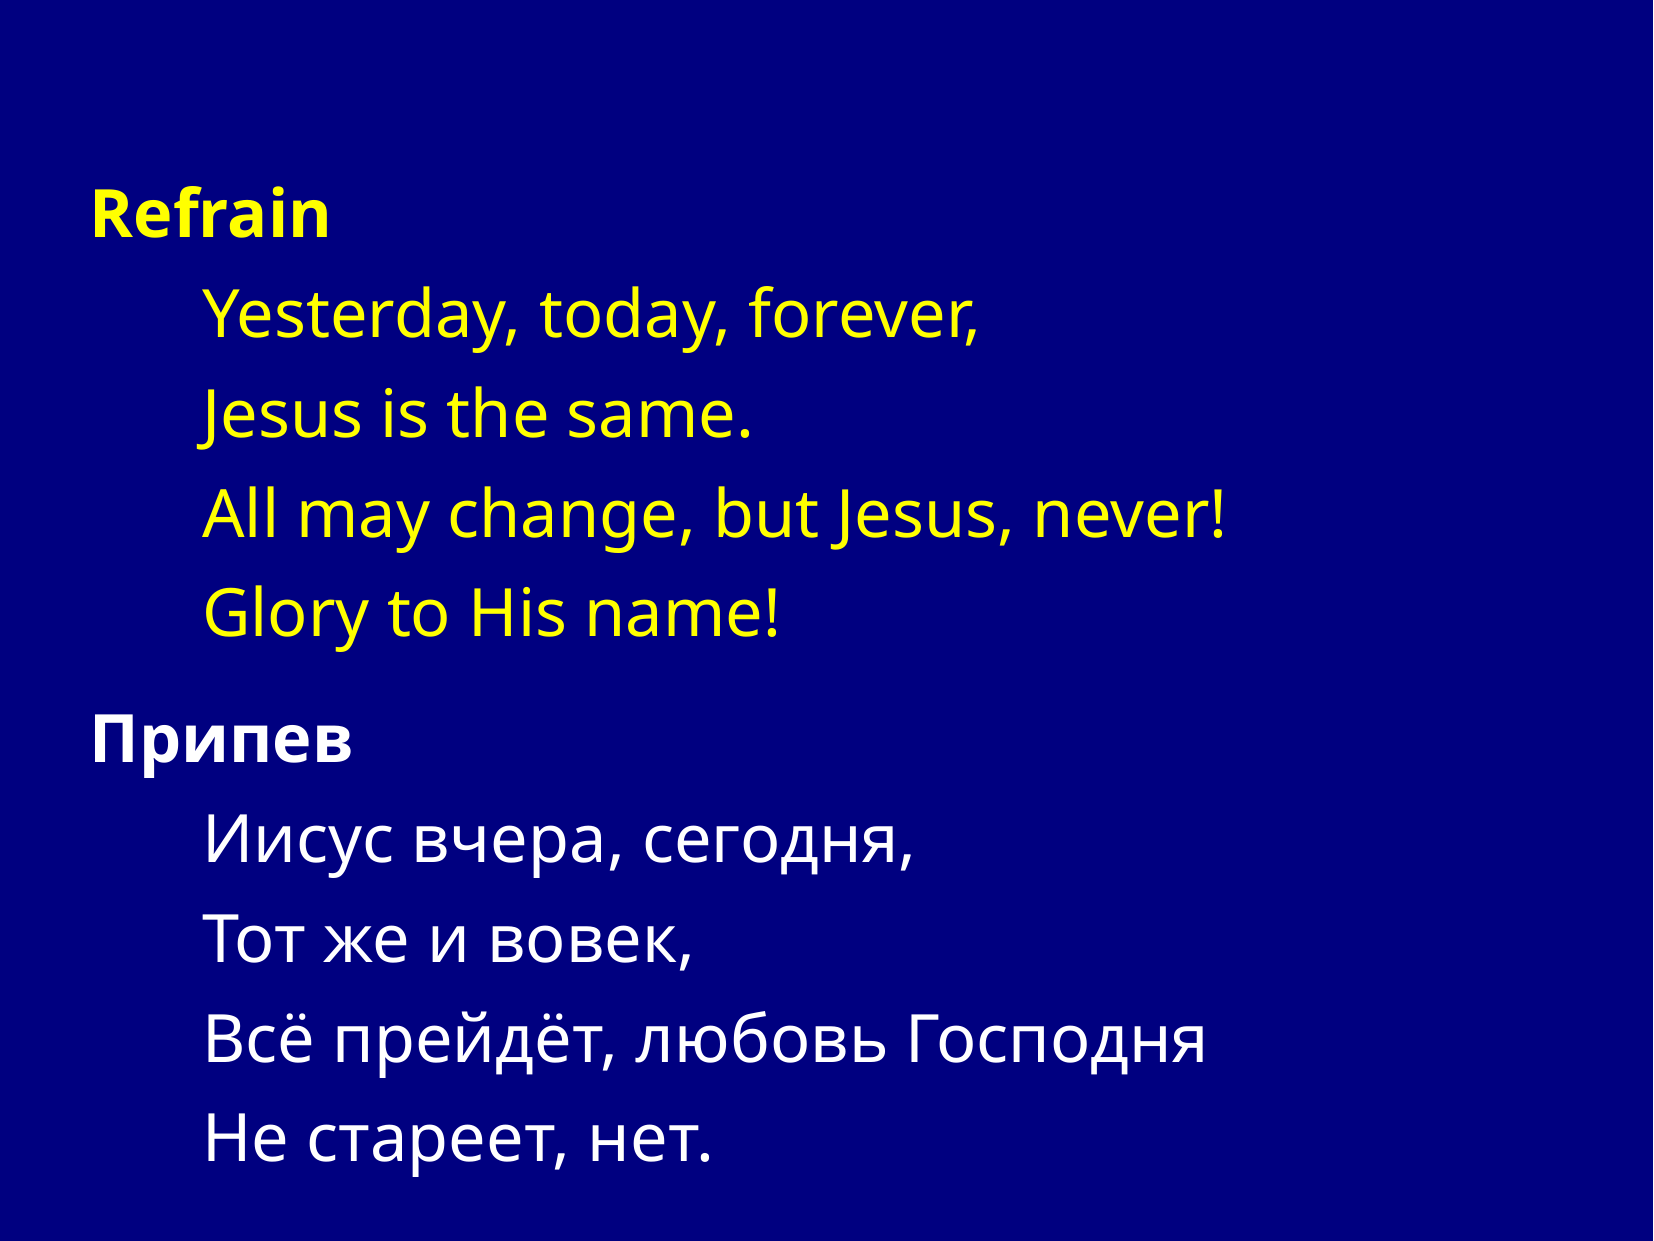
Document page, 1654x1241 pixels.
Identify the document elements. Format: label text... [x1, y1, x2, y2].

text_box Refrain Yesterday, today, forever, Jesus is the same. All may change, but Jesus, never! Glory to His name! [75, 150, 1576, 638]
text_box Припев Иисус вчера, сегодня, Тот же и вовек, Всё прейдёт, любовь Господня Не стареет, нет. [75, 675, 1576, 1163]
